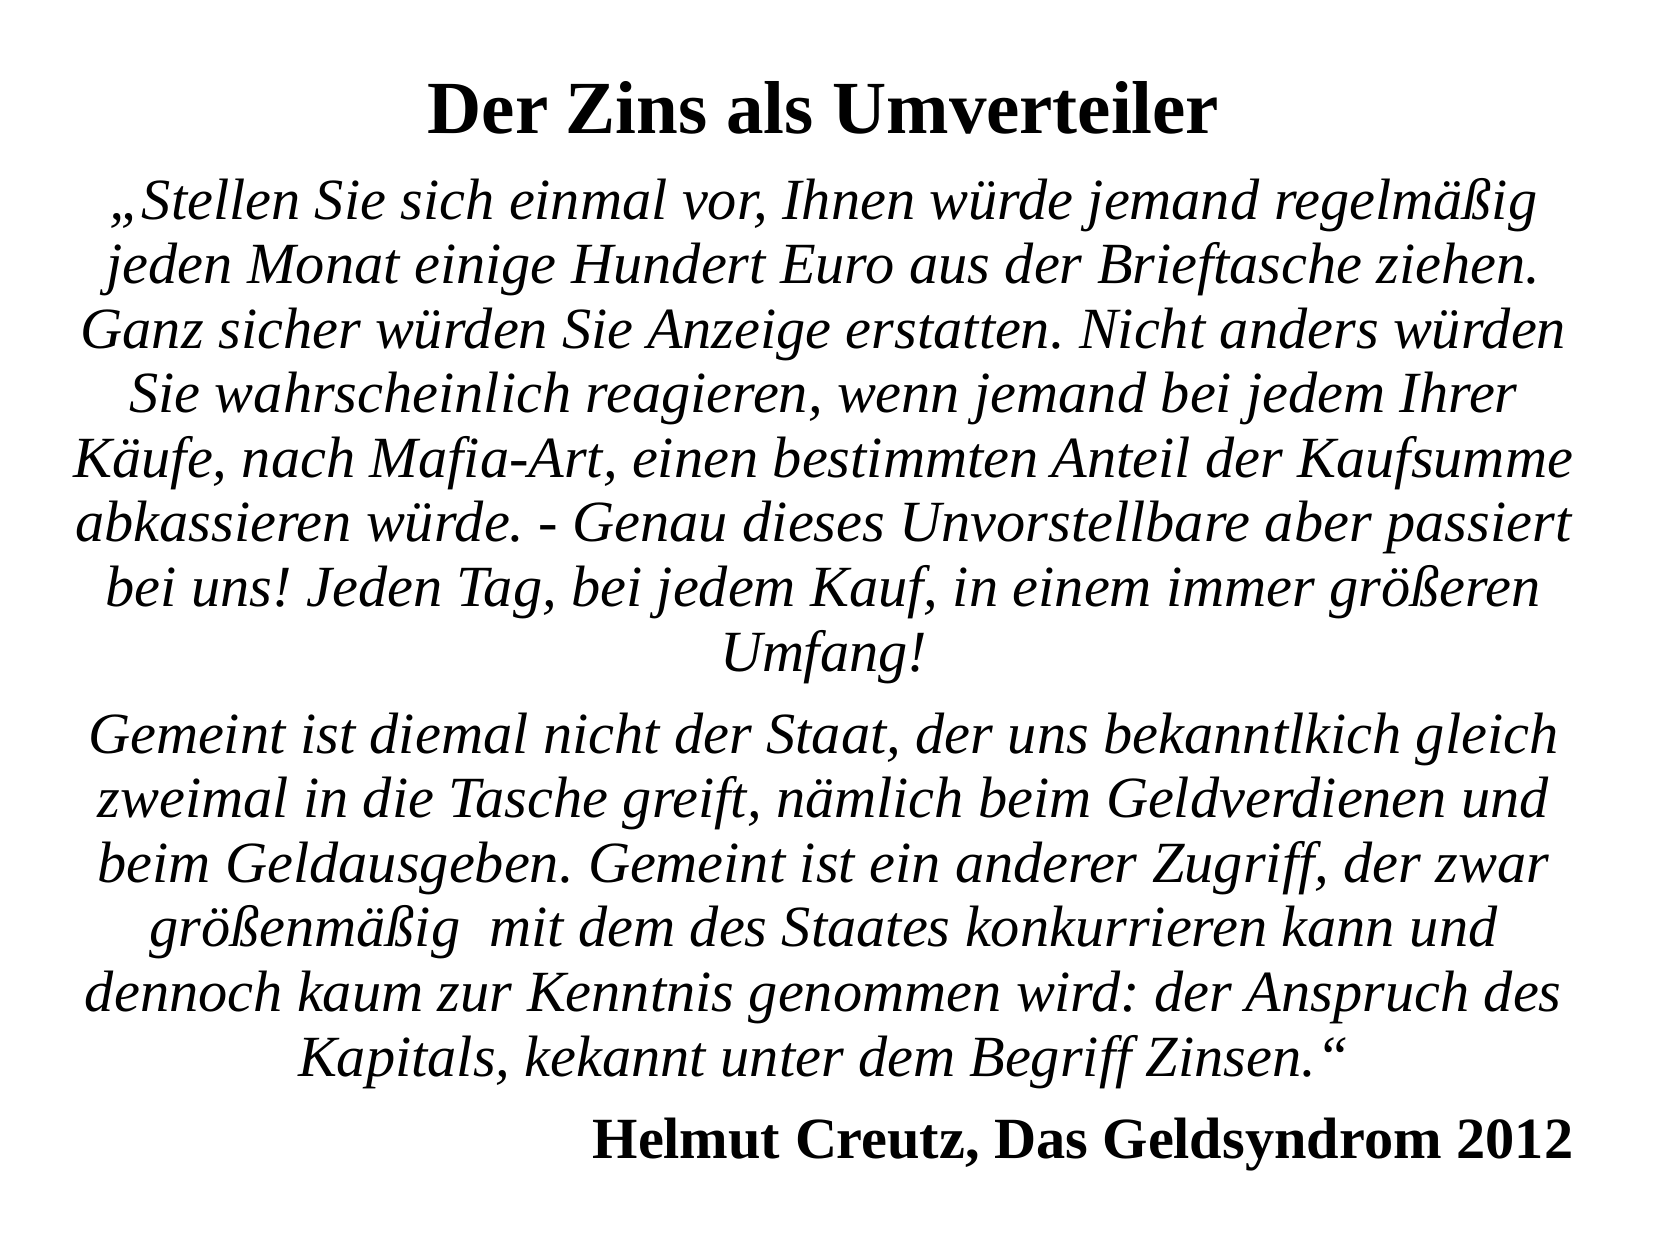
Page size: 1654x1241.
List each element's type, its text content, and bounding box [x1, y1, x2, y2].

text_box Der Zins als Umverteiler „Stellen Sie sich einmal vor, Ihnen würde jemand regelmäßig jeden Monat einige Hundert Euro aus der Brieftasche ziehen. Ganz sicher würden Sie Anzeige erstatten. Nicht anders würden Sie wahrscheinlich reagieren, wenn jemand bei jedem Ihrer Käufe, nach Mafia-Art, einen bestimmten Anteil der Kaufsumme abkassieren würde. - Genau dieses Unvorstellbare aber passiert bei uns! Jeden Tag, bei jedem Kauf, in einem immer größeren Umfang! Gemeint ist diemal nicht der Staat, der uns bekanntlkich gleich zweimal in die Tasche greift, nämlich beim Geldverdienen und beim Geldausgeben. Gemeint ist ein anderer Zugriff, der zwar größenmäßig mit dem des Staates konkurrieren kann und dennoch kaum zur Kenntnis genommen wird: der Anspruch des Kapitals, kekannt unter dem Begriff Zinsen.“ Helmut Creutz, Das Geldsyndrom 2012 [59, 59, 1595, 1179]
